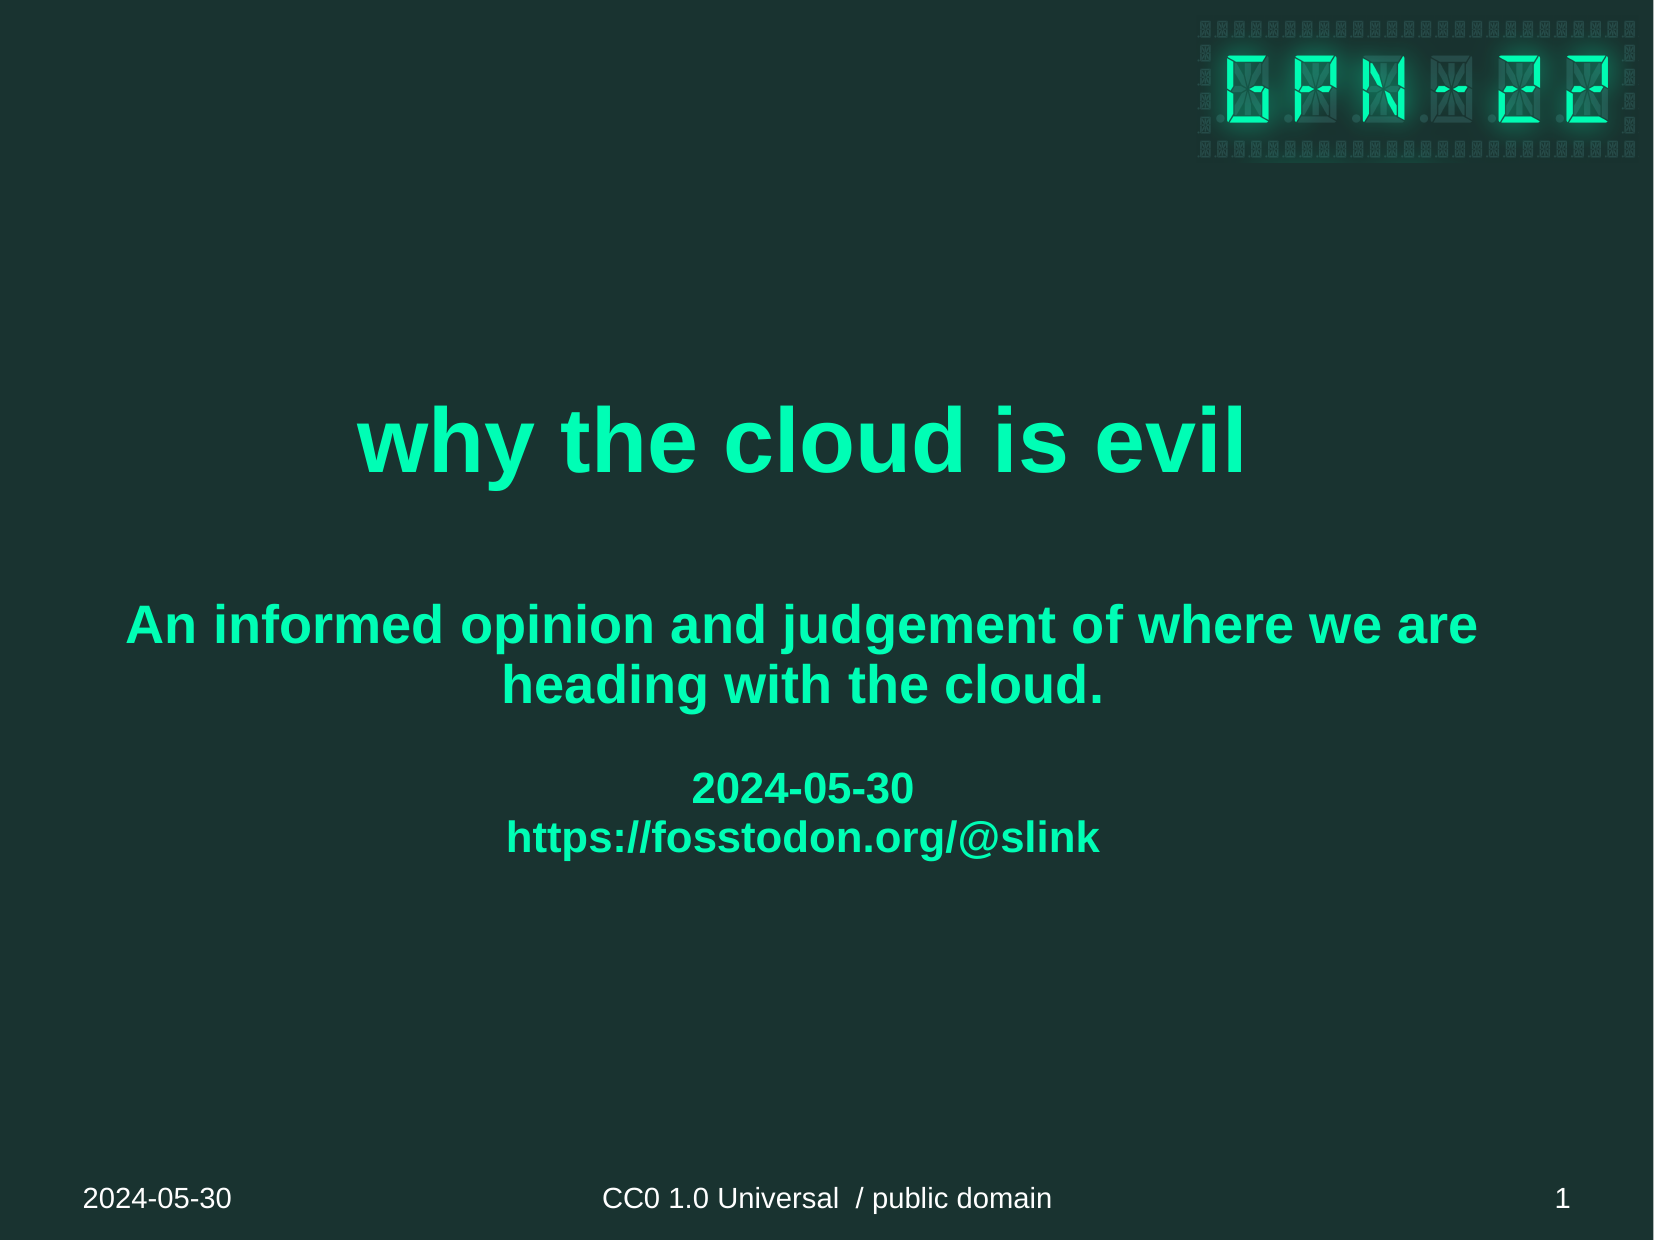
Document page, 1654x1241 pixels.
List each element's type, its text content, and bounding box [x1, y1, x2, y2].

picture [1196, 15, 1639, 163]
title why the cloud is evil An informed opinion and judgement of where we are heading with the cloud. 2024-05-30 https://fosstodon.org/@slink [59, 269, 1548, 982]
